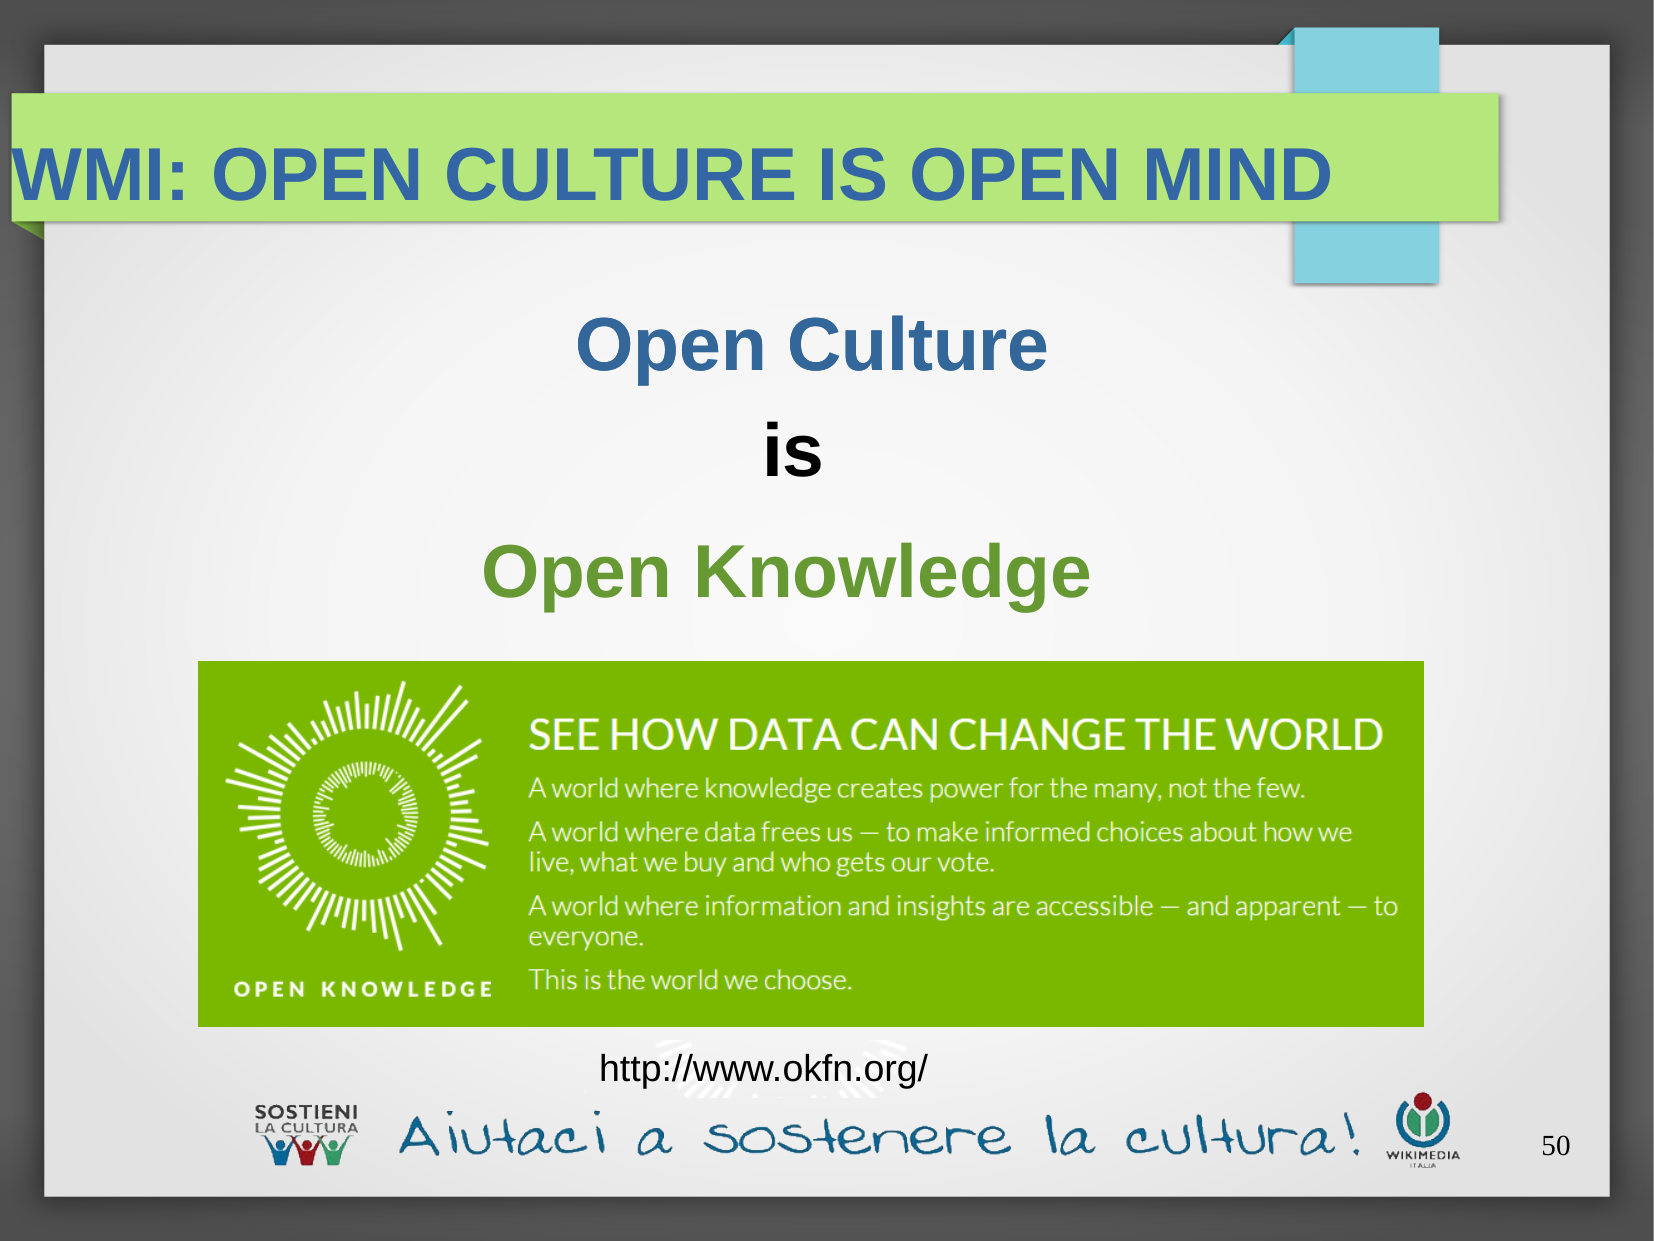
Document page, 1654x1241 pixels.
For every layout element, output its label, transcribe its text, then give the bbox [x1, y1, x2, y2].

title WMI: OPEN CULTURE IS OPEN MIND [11, 17, 1642, 249]
text_box Open Culture [366, 295, 1260, 402]
text_box Open Knowledge [340, 522, 1234, 622]
picture [0, 0, 1654, 1241]
subtitle [94, 614, 1607, 1123]
text_box http://www.okfn.org/ [584, 1040, 944, 1098]
text_box is [347, 401, 1241, 502]
